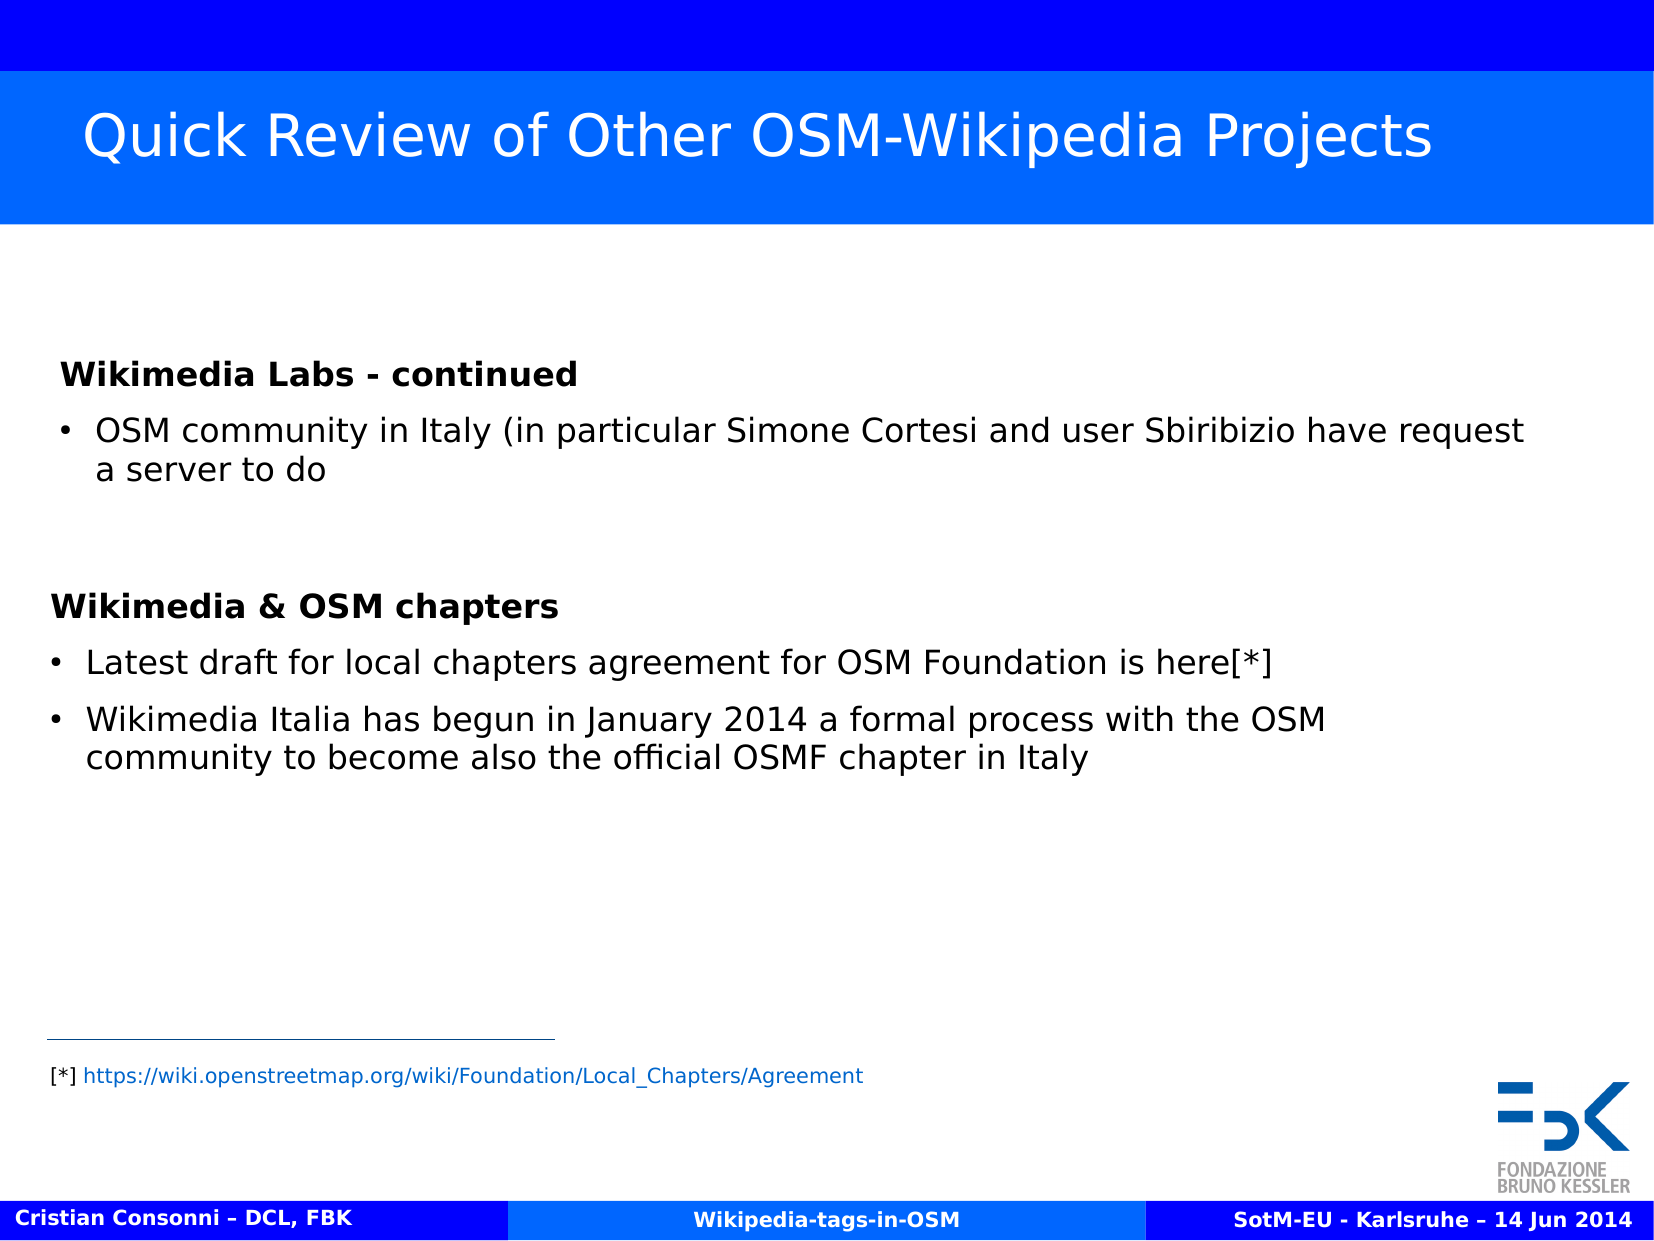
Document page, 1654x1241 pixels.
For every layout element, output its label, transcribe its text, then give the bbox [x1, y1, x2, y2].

title Quick Review of Other OSM-Wikipedia Projects [82, 94, 1571, 178]
picture [1498, 1082, 1630, 1193]
text_box Wikimedia Labs - continued OSM community in Italy (in particular Simone Cortesi and user Sbiribizio have request a server to do [44, 348, 1545, 498]
text_box [*] https://wiki.openstreetmap.org/wiki/Foundation/Local_Chapters/Agreement [35, 1057, 910, 1097]
text_box Wikimedia & OSM chapters Latest draft for local chapters agreement for OSM Foundation is here[*] Wikimedia Italia has begun in January 2014 a formal process with the OSM community to become also the official OSMF chapter in Italy [35, 580, 1536, 787]
